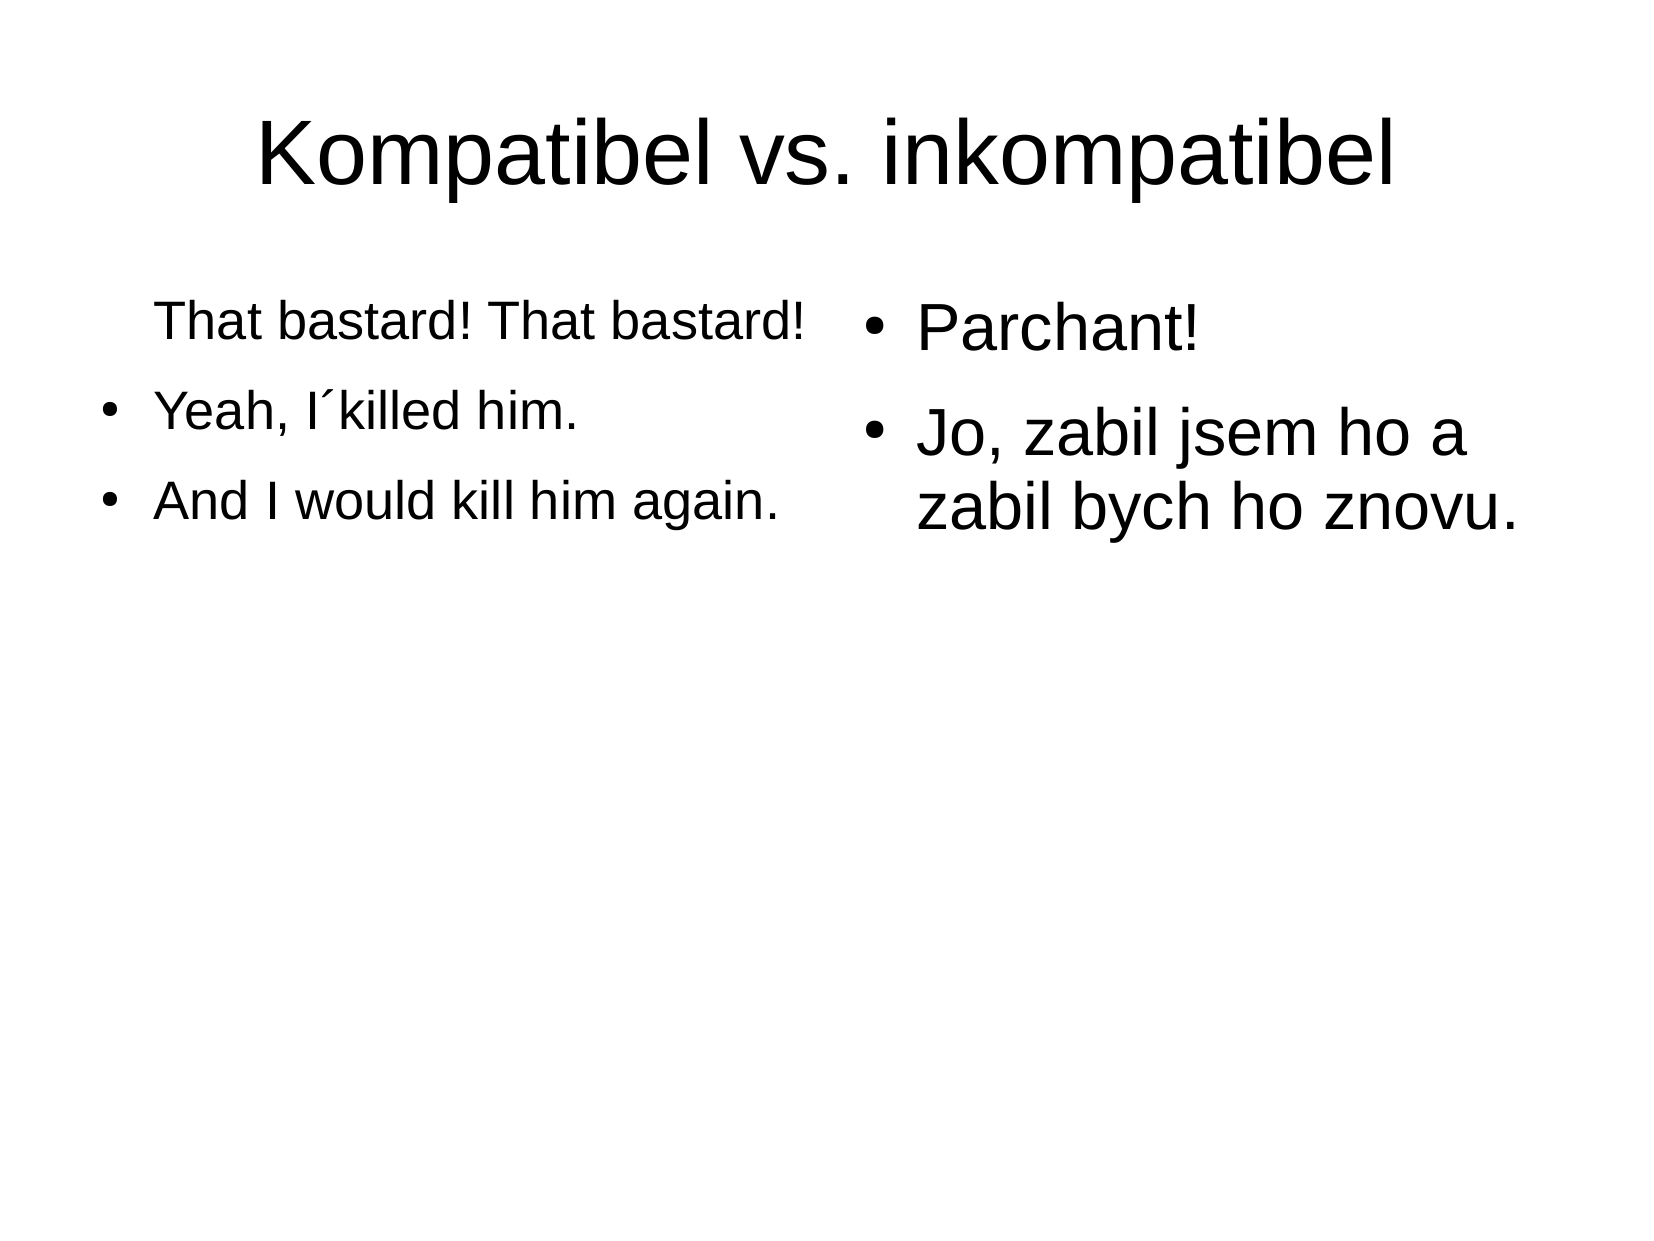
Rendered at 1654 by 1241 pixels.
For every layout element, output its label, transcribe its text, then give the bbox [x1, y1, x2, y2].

list That bastard! That bastard! Yeah, I´killed him. And I would kill him again. [82, 290, 809, 1010]
list Parchant! Jo, zabil jsem ho a zabil bych ho znovu. [845, 290, 1572, 1010]
title Kompatibel vs. inkompatibel [82, 49, 1571, 257]
